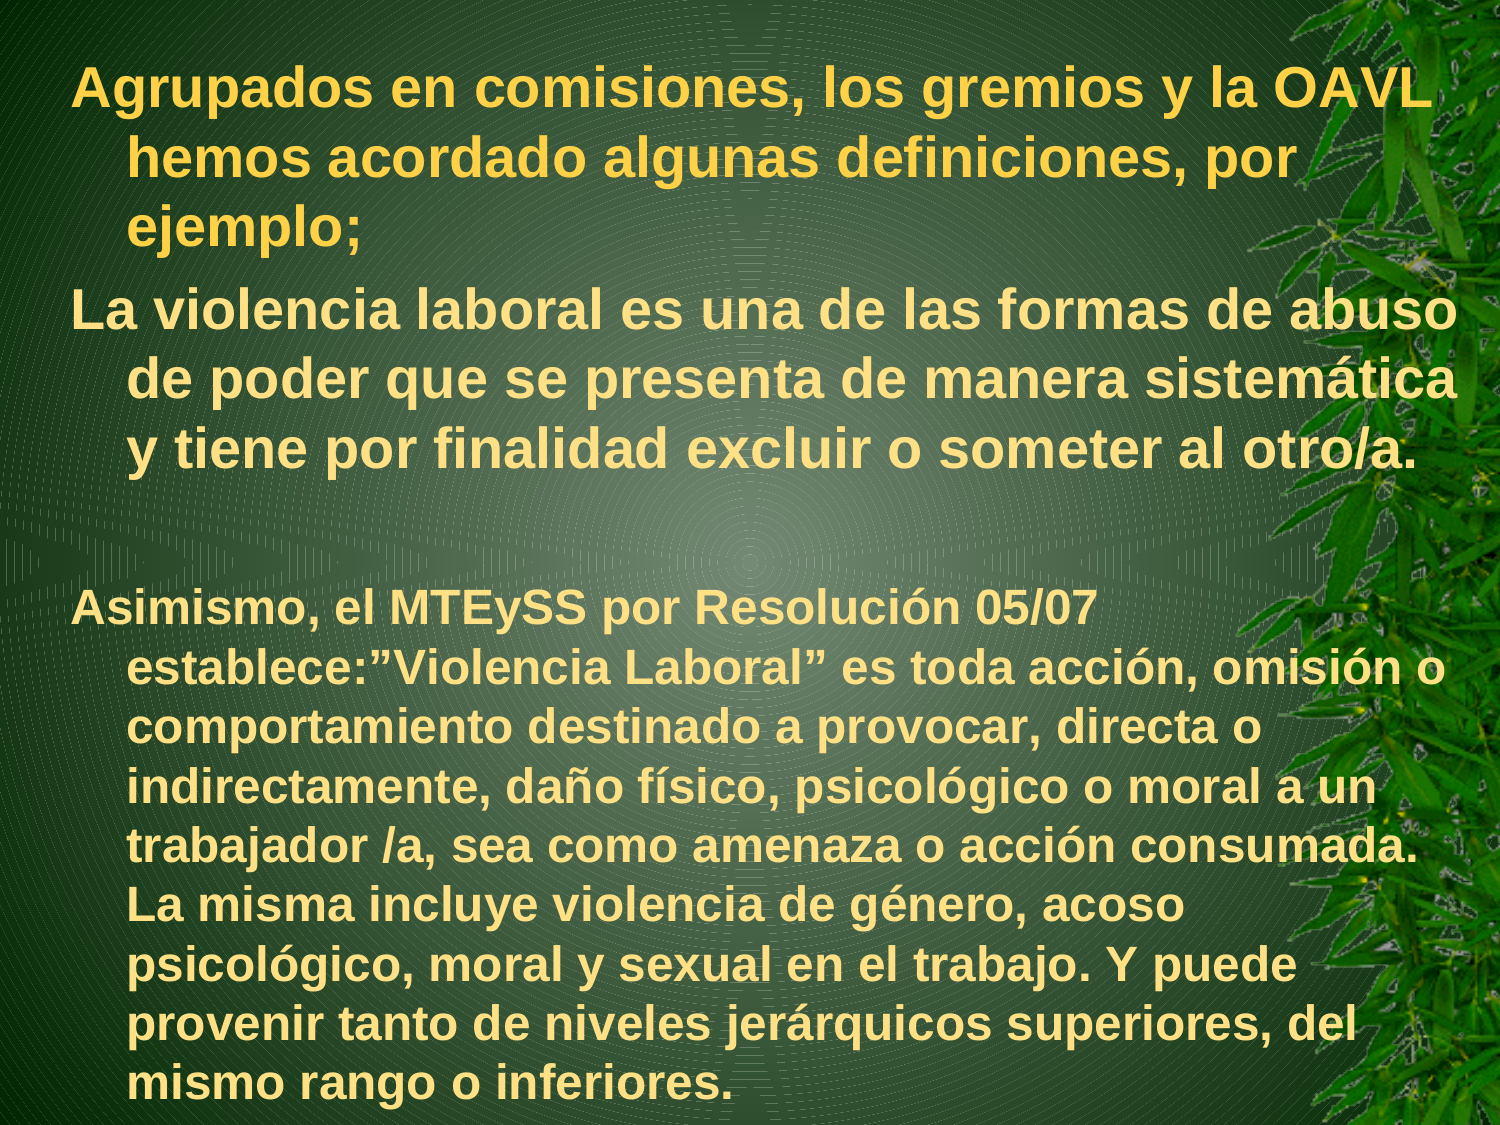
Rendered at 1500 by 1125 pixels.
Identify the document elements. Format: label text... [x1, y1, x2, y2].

list Agrupados en comisiones, los gremios y la OAVL hemos acordado algunas definiciones, por ejemplo; La violencia laboral es una de las formas de abuso de poder que se presenta de manera sistemática y tiene por finalidad excluir o someter al otro/a. Asimismo, el MTEySS por Resolución 05/07 establece:”Violencia Laboral” es toda acción, omisión o comportamiento destinado a provocar, directa o indirectamente, daño físico, psicológico o moral a un trabajador /a, sea como amenaza o acción consumada. La misma incluye violencia de género, acoso psicológico, moral y sexual en el trabajo. Y puede provenir tanto de niveles jerárquicos superiores, del mismo rango o inferiores. [0, 42, 1500, 1125]
